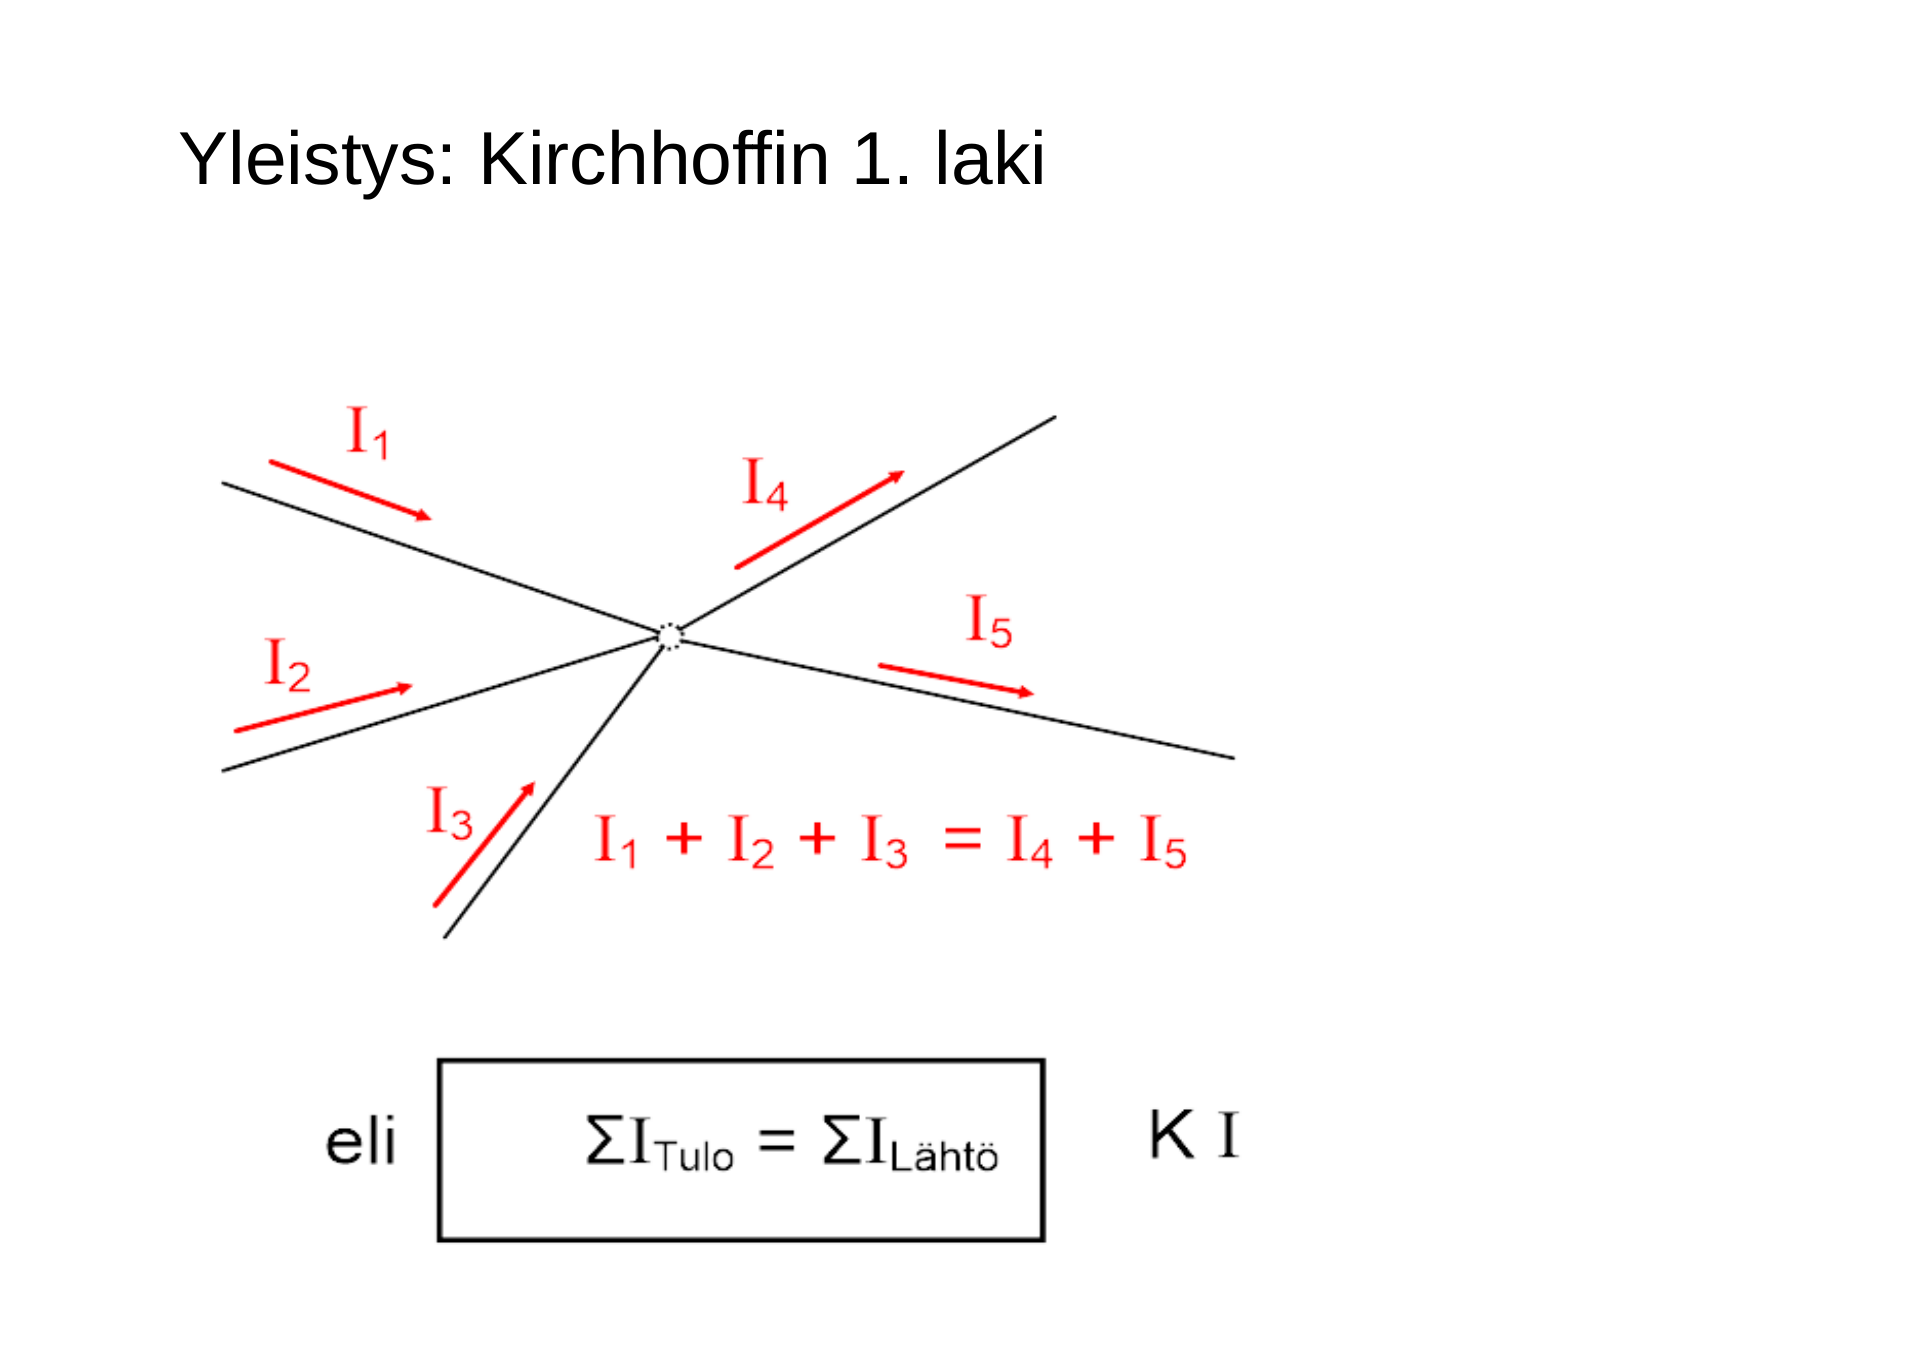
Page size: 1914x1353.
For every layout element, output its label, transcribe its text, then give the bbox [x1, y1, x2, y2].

picture [177, 334, 1303, 1281]
text_box Yleistys: Kirchhoffin 1. laki [163, 102, 1818, 399]
